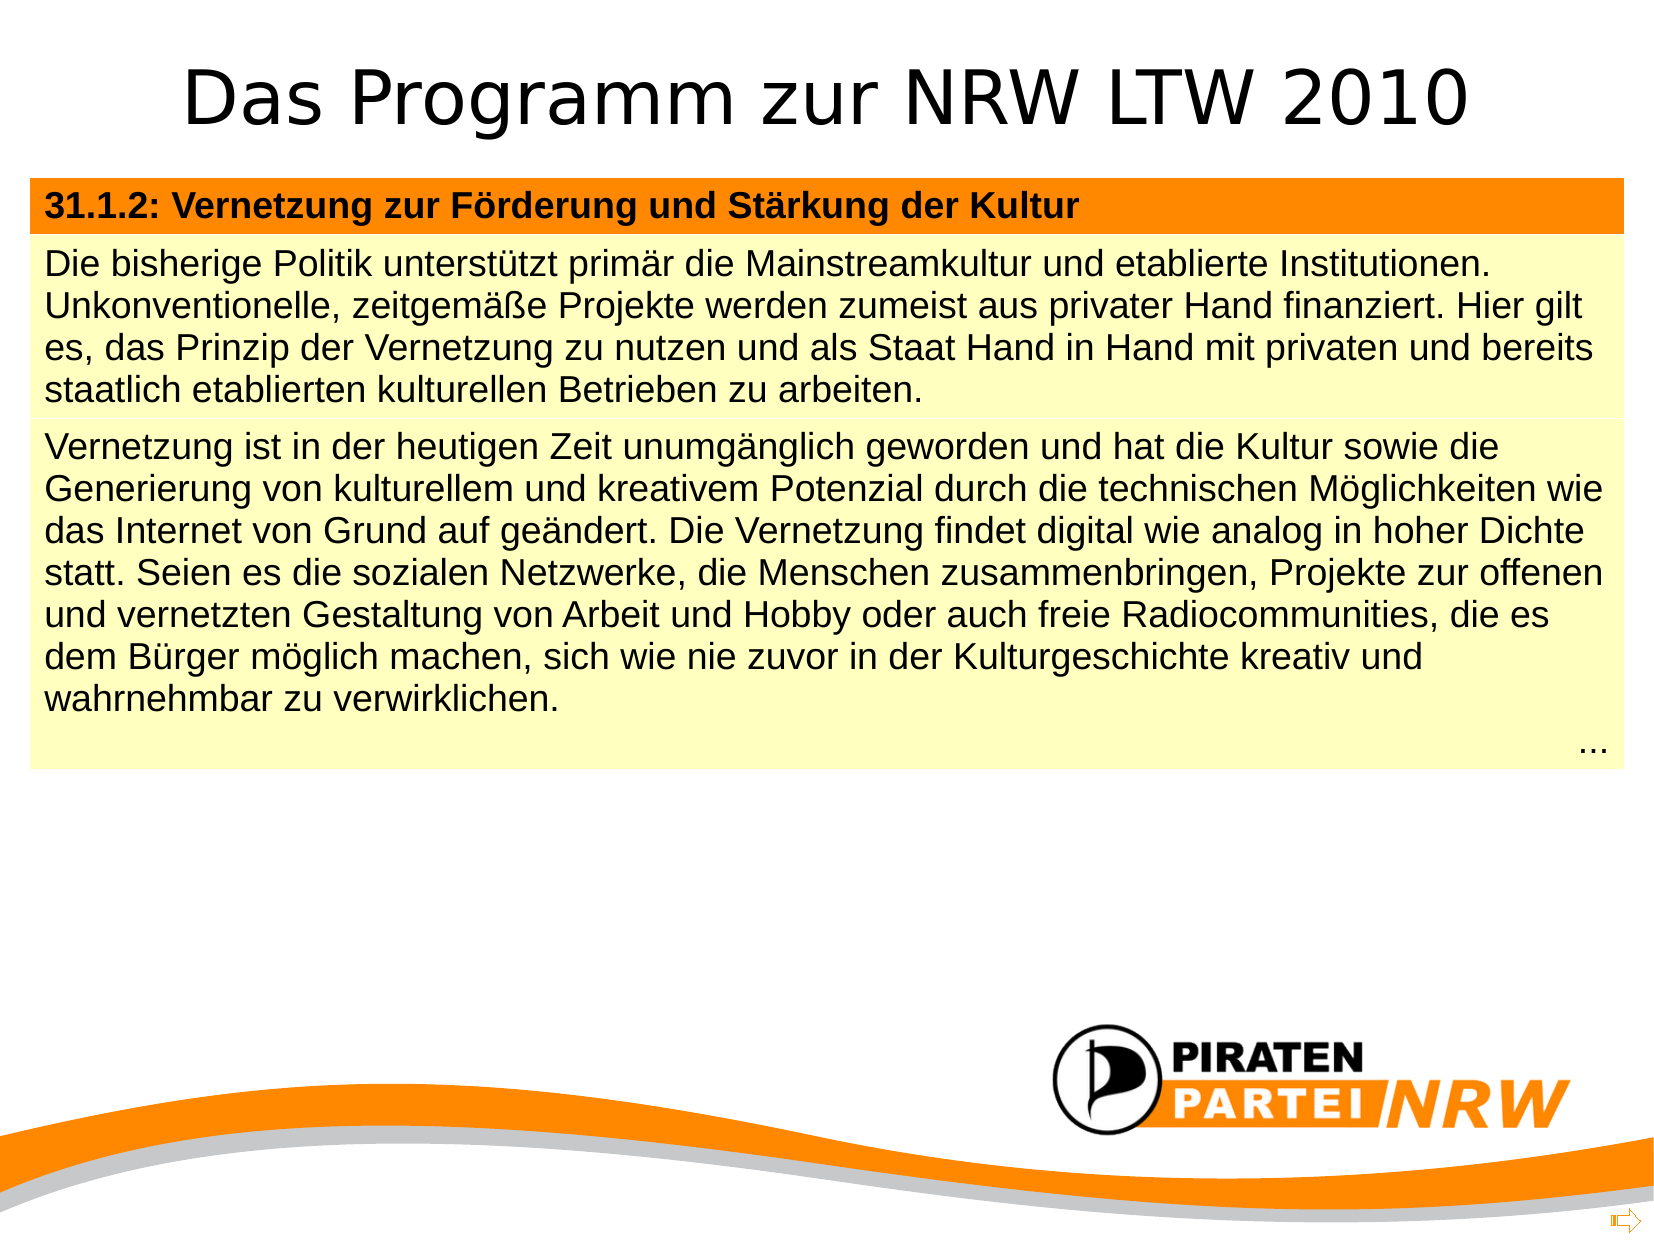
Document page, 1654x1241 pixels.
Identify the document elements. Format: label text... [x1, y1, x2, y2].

picture [1045, 1021, 1579, 1140]
table_cell Vernetzung ist in der heutigen Zeit unumgänglich geworden und hat die Kultur sowie die Generierung von kulturellem und kreativem Potenzial durch die technischen Möglichkeiten wie das Internet von Grund auf geändert. Die Vernetzung findet digital wie analog in hoher Dichte statt. Seien es die sozialen Netzwerke, die Menschen zusammenbringen, Projekte zur offenen und vernetzten Gestaltung von Arbeit und Hobby oder auch freie Radiocommunities, die es dem Bürger möglich machen, sich wie nie zuvor in der Kulturgeschichte kreativ und wahrnehmbar zu verwirklichen. ... [30, 419, 1624, 769]
table_cell Die bisherige Politik unterstützt primär die Mainstreamkultur und etablierte Institutionen. Unkonventionelle, zeitgemäße Projekte werden zumeist aus privater Hand finanziert. Hier gilt es, das Prinzip der Vernetzung zu nutzen und als Staat Hand in Hand mit privaten und bereits staatlich etablierten kulturellen Betrieben zu arbeiten. [30, 235, 1624, 418]
title Das Programm zur NRW LTW 2010 [82, 54, 1571, 143]
table_header 31.1.2: Vernetzung zur Förderung und Stärkung der Kultur [30, 178, 1624, 234]
